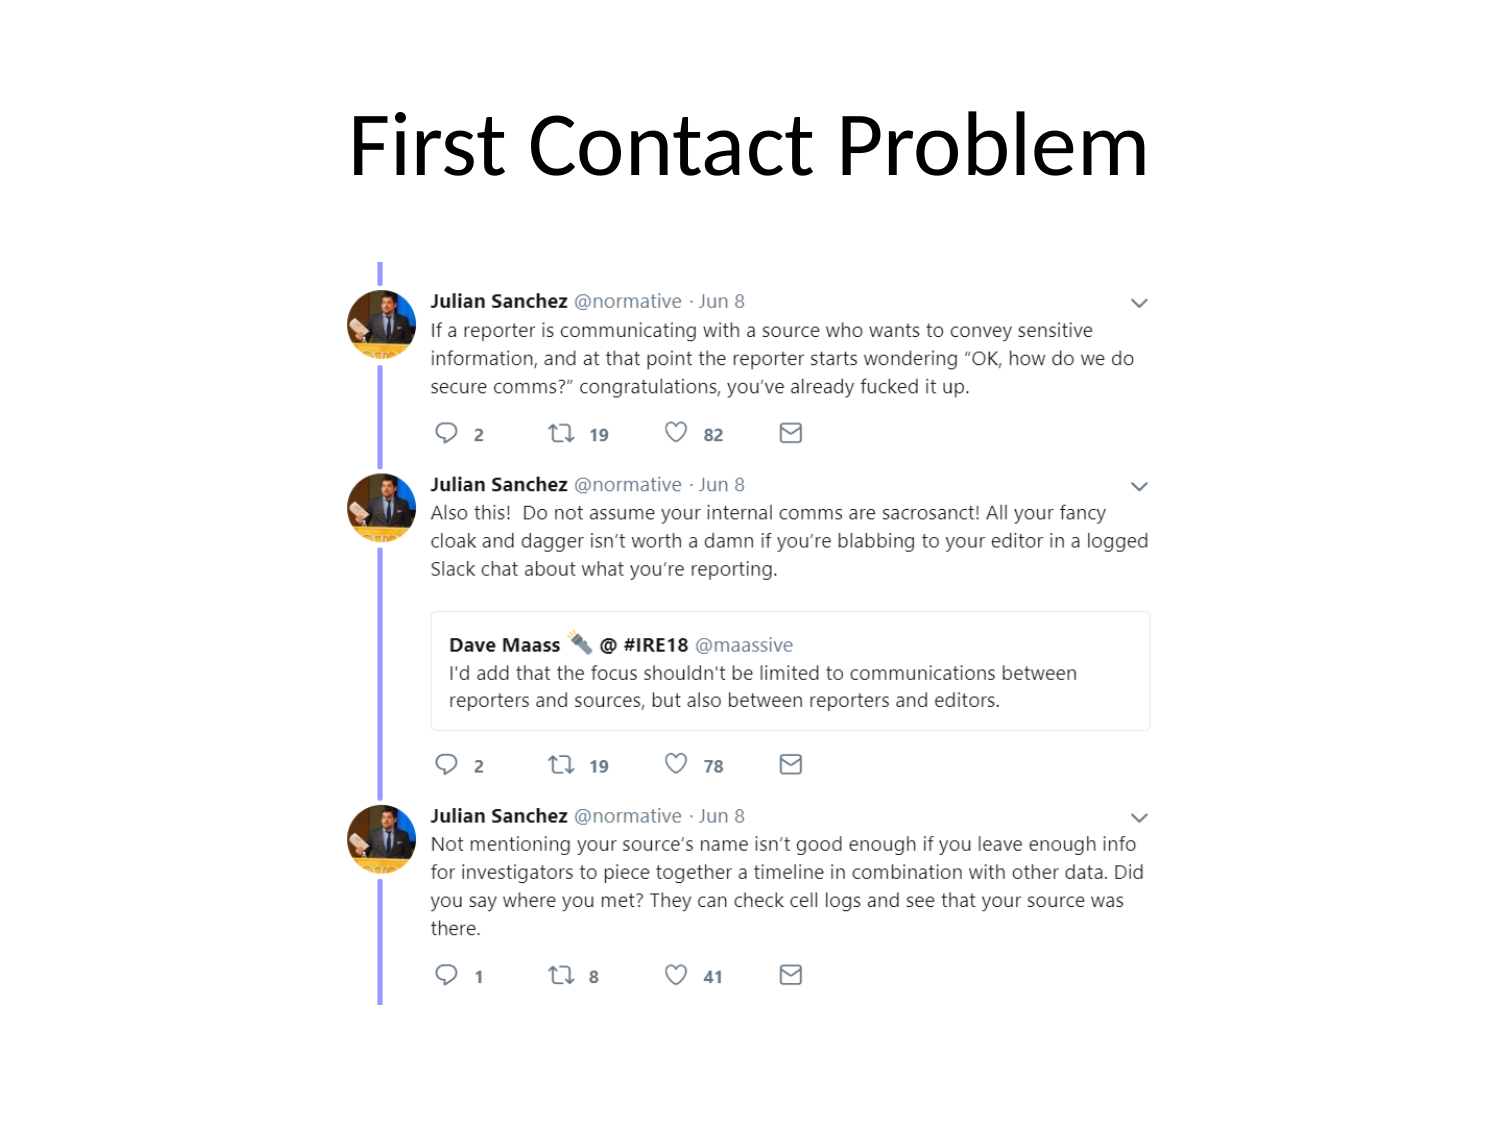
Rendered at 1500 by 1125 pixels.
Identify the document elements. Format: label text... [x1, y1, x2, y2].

title First Contact Problem [75, 45, 1426, 233]
picture [319, 262, 1181, 1005]
